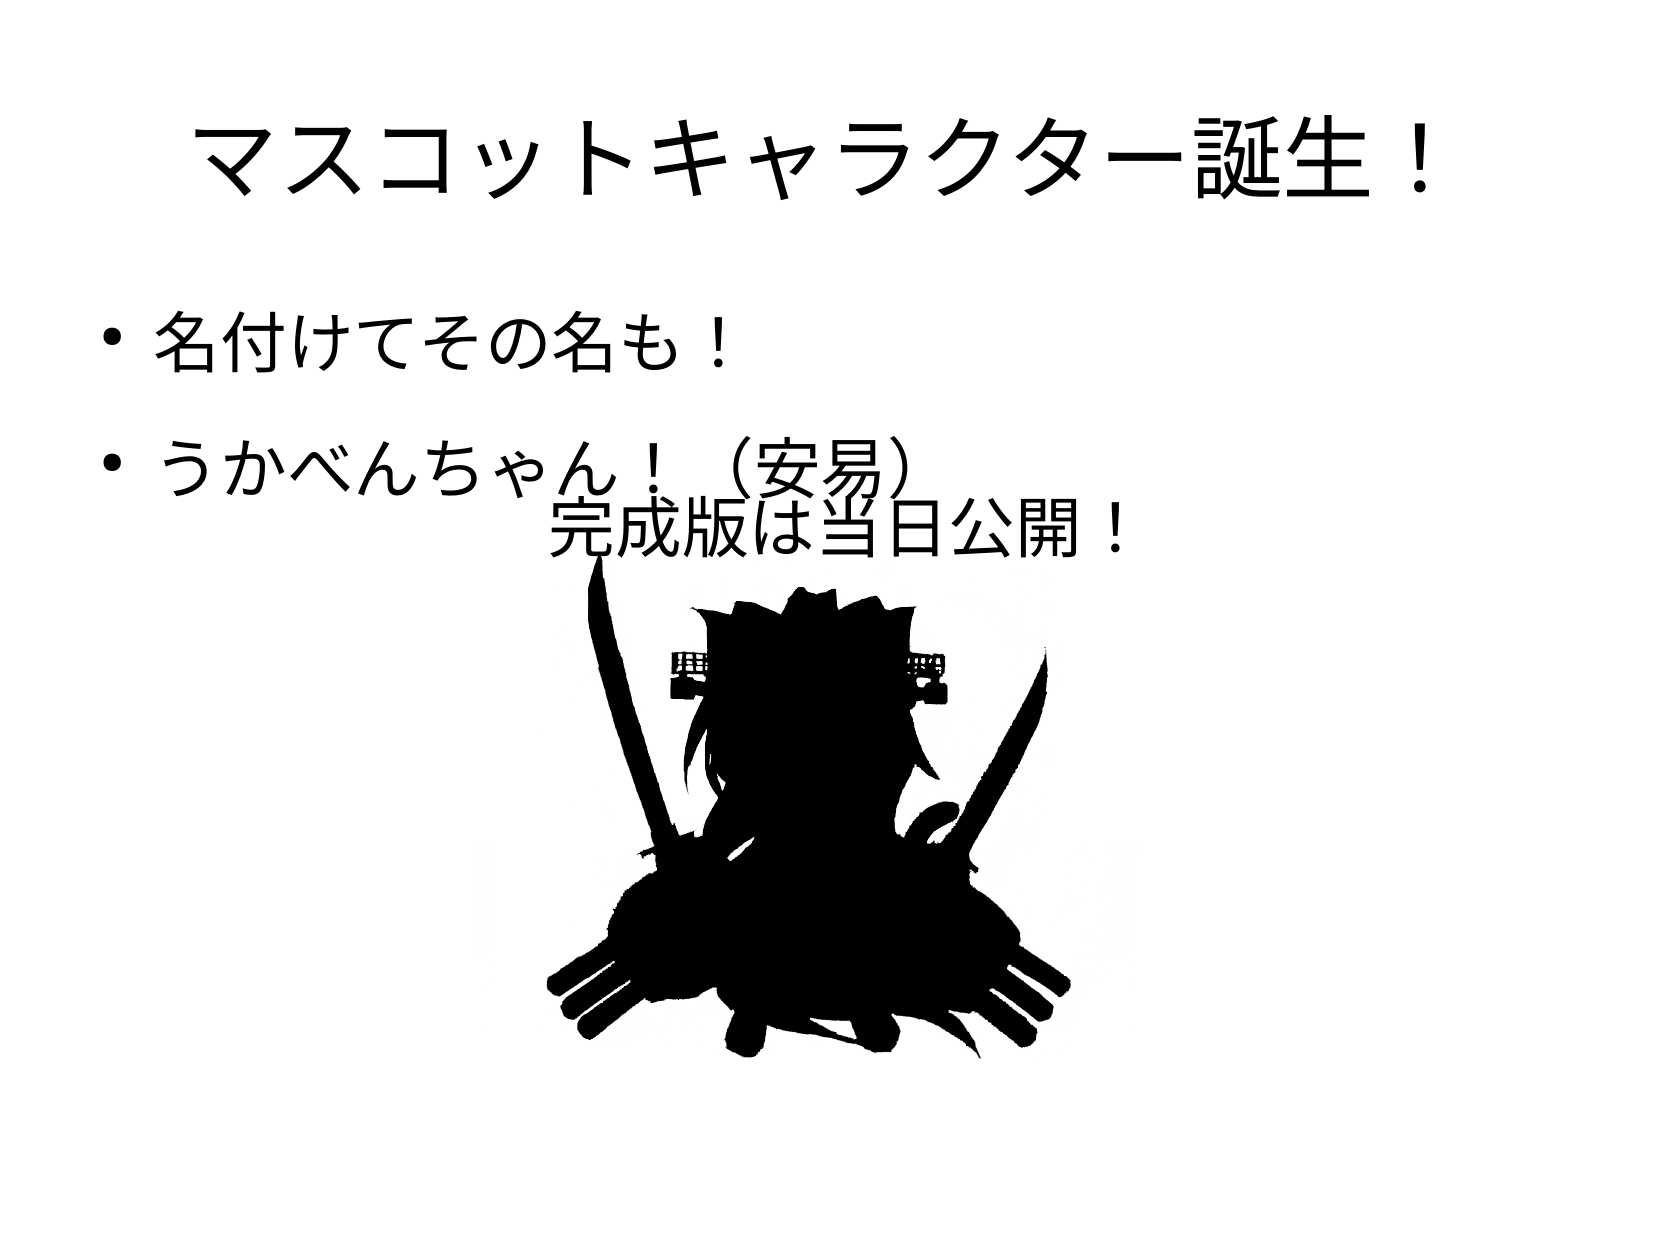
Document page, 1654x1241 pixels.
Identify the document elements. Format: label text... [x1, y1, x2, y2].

list 完成版は当日公開！ [477, 475, 1176, 1125]
title マスコットキャラクター誕生！ [82, 49, 1571, 257]
list 名付けてその名も！ うかべんちゃん！（安易） [82, 290, 1571, 681]
